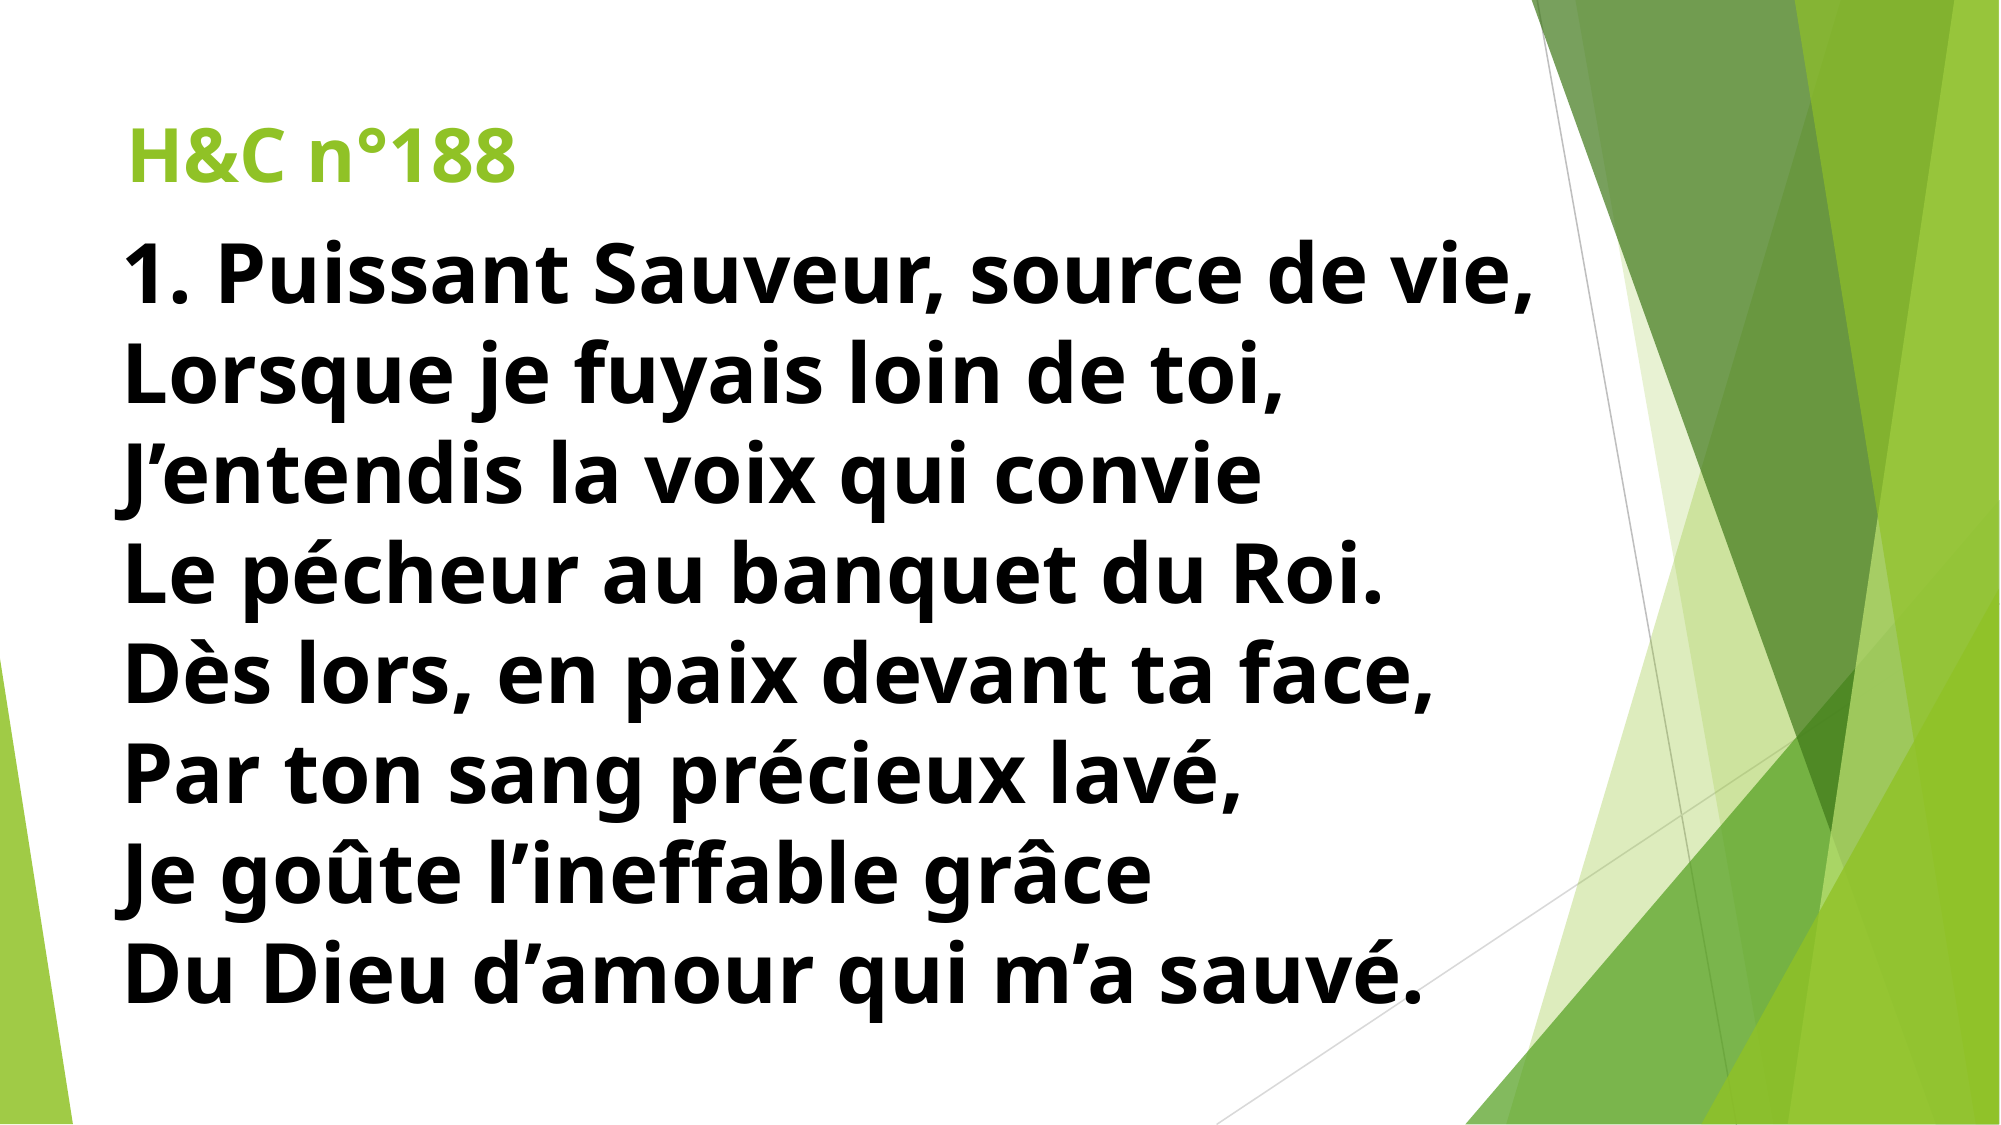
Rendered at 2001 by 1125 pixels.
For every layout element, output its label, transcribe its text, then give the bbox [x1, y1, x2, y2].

text_box H&C n°188 [111, 99, 1522, 212]
text_box 1. Puissant Sauveur, source de vie, Lorsque je fuyais loin de toi, J’entendis la voix qui convie Le pécheur au banquet du Roi. Dès lors, en paix devant ta face, Par ton sang précieux lavé, Je goûte l’ineffable grâce Du Dieu d’amour qui m’a sauvé. [106, 212, 1961, 1074]
